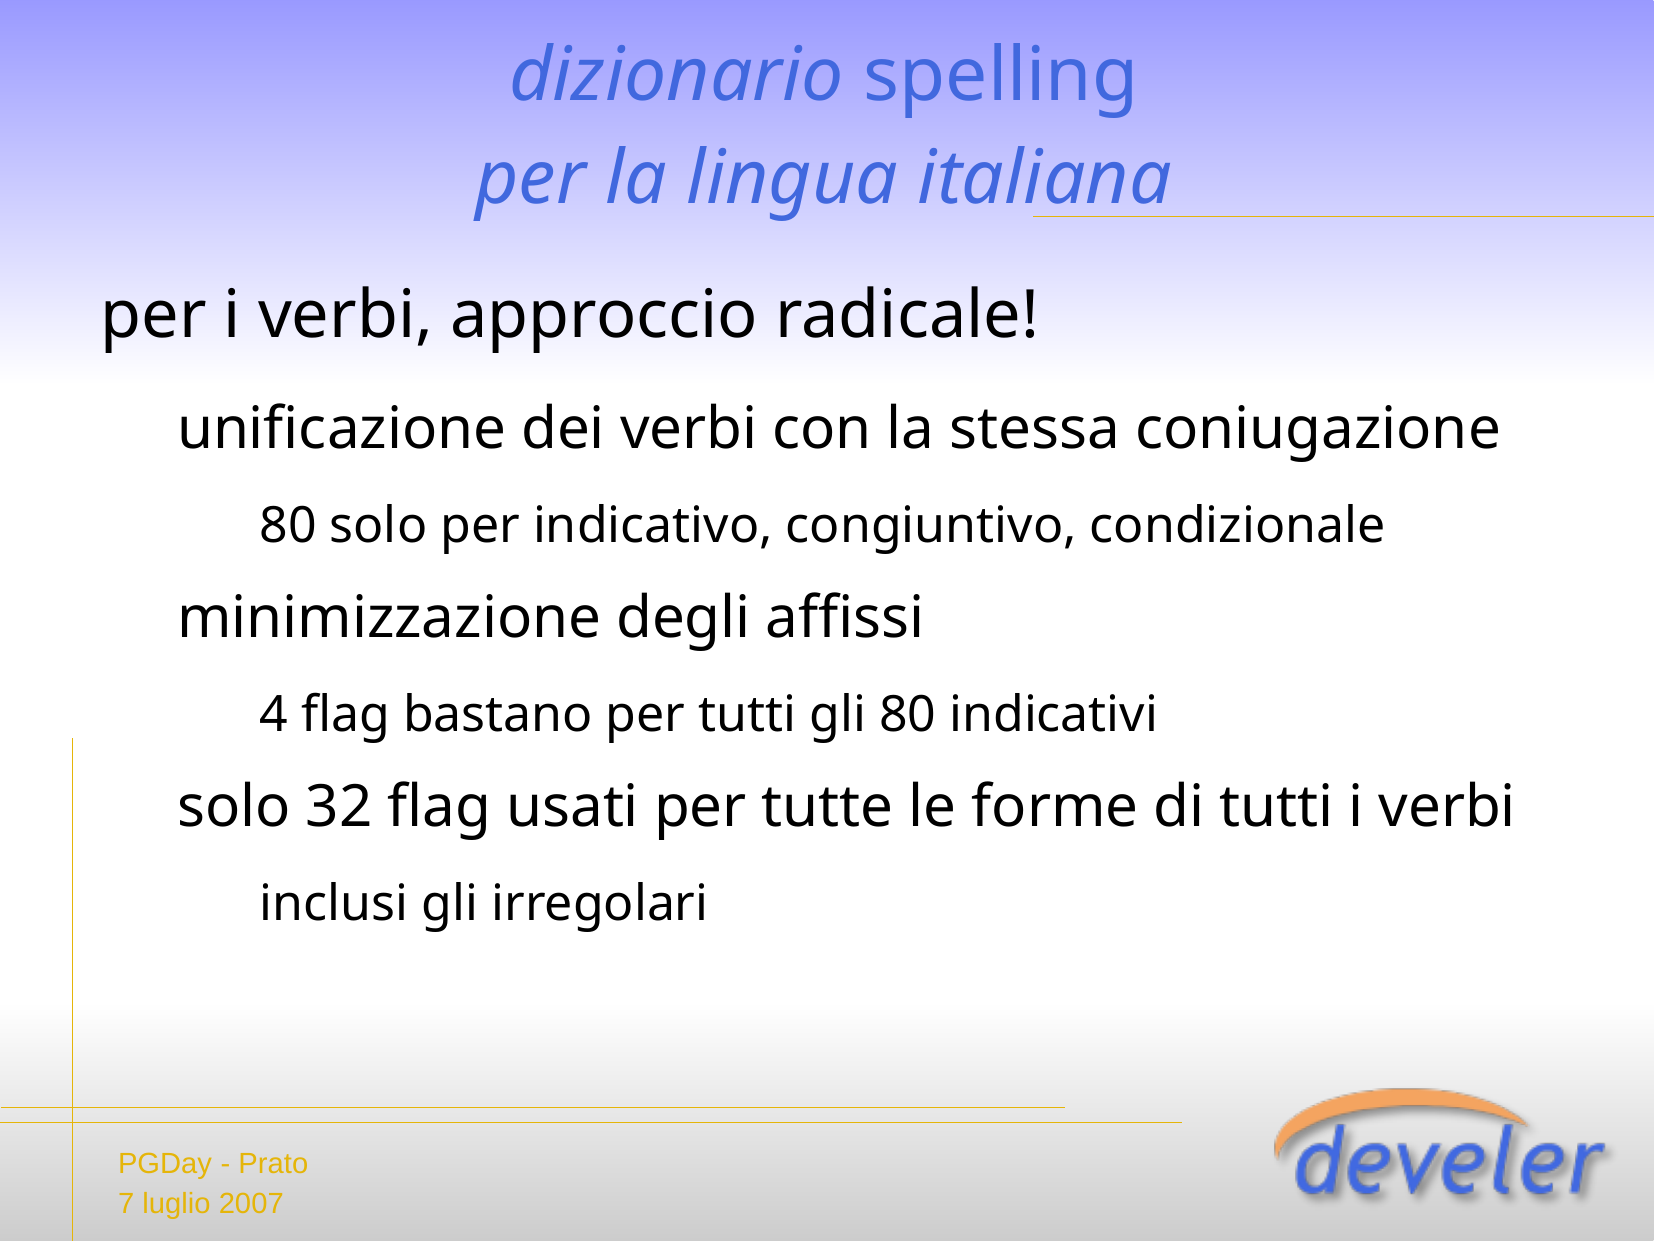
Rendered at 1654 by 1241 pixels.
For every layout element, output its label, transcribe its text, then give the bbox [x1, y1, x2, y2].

title dizionario spelling per la lingua italiana [82, 29, 1565, 217]
list per i verbi, approccio radicale! unificazione dei verbi con la stessa coniugazione 80 solo per indicativo, congiuntivo, condizionale minimizzazione degli affissi 4 flag bastano per tutti gli 80 indicativi solo 32 flag usati per tutte le forme di tutti i verbi inclusi gli irregolari [82, 265, 1571, 1093]
picture [1269, 1083, 1622, 1211]
